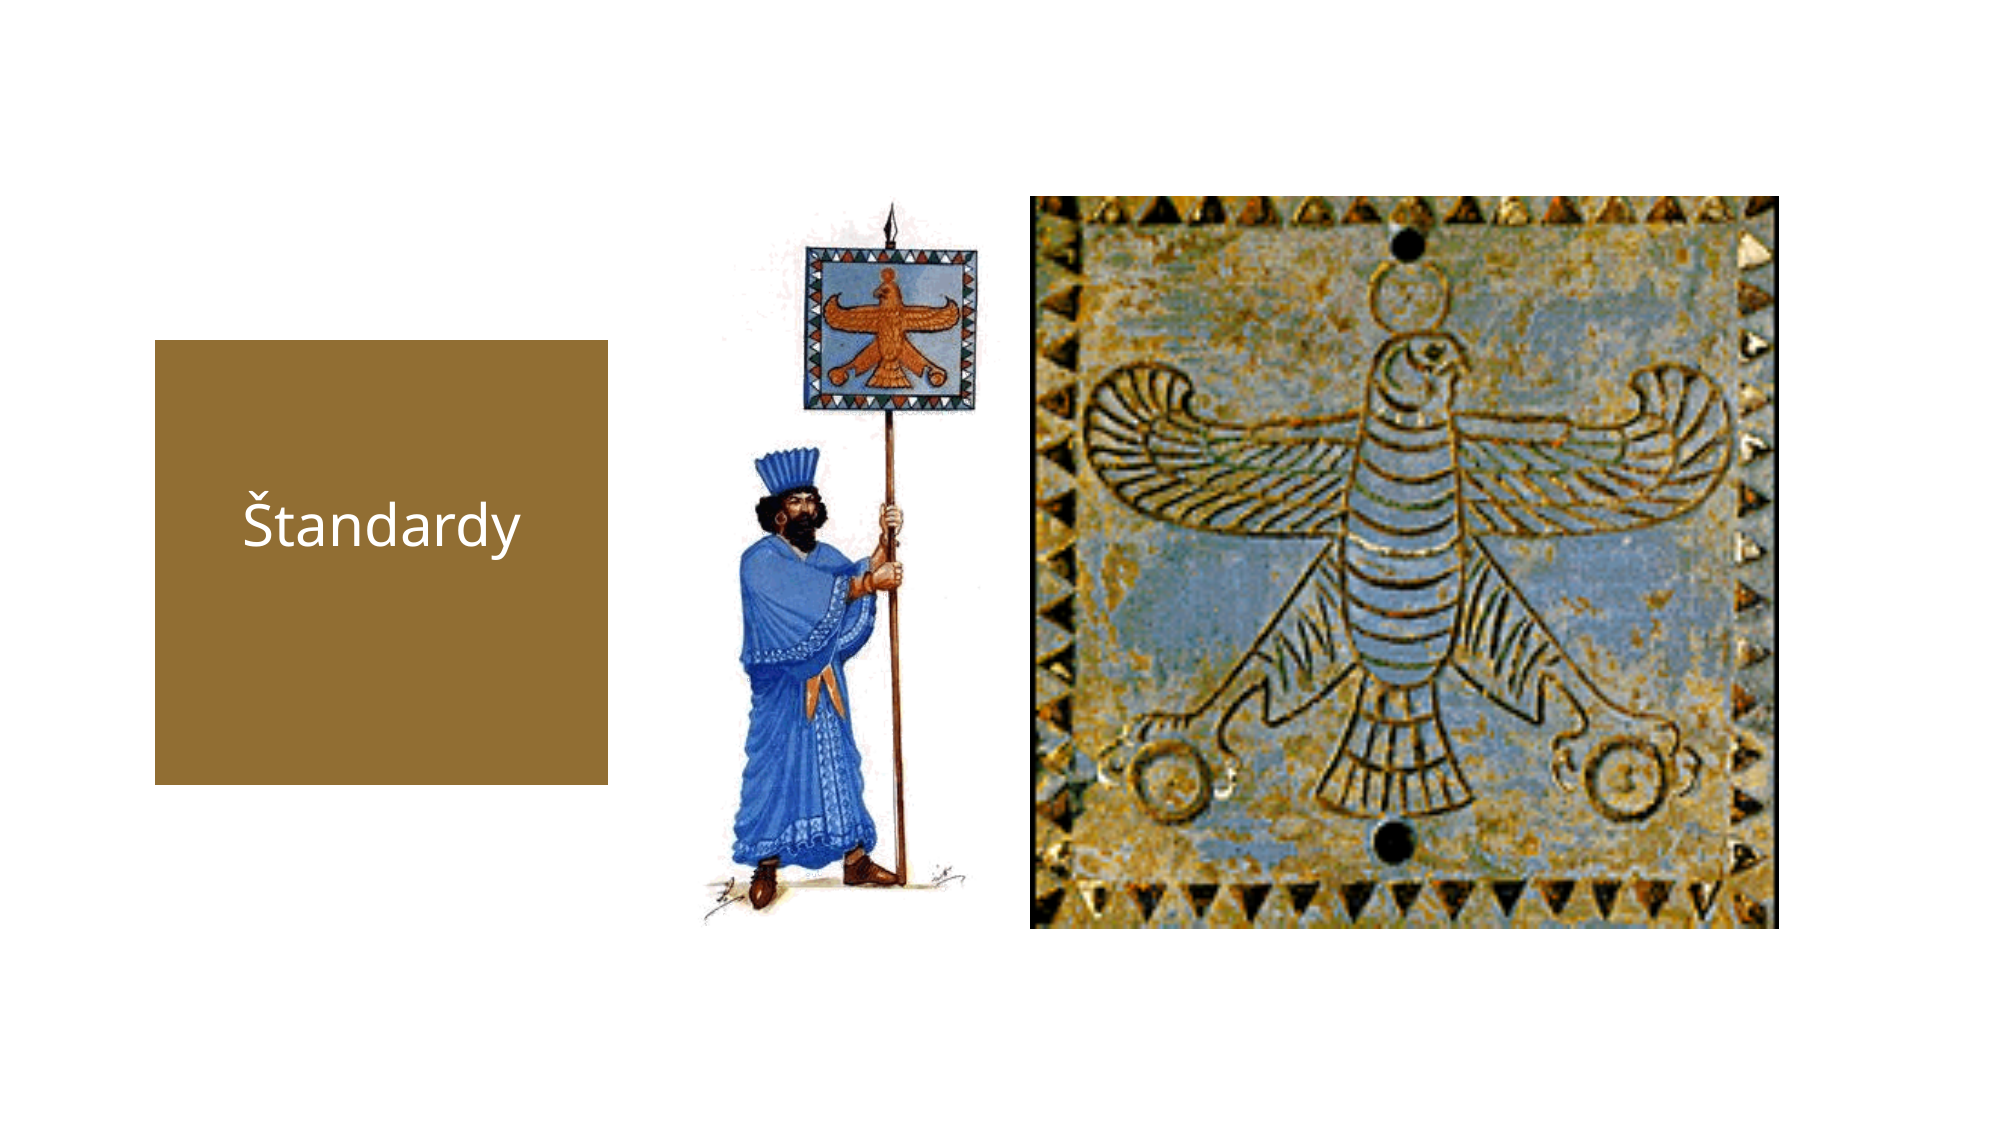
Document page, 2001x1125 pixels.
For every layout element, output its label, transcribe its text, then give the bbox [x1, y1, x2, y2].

picture [1030, 196, 1779, 929]
picture [686, 196, 1023, 929]
title Štandardy [156, 340, 608, 785]
